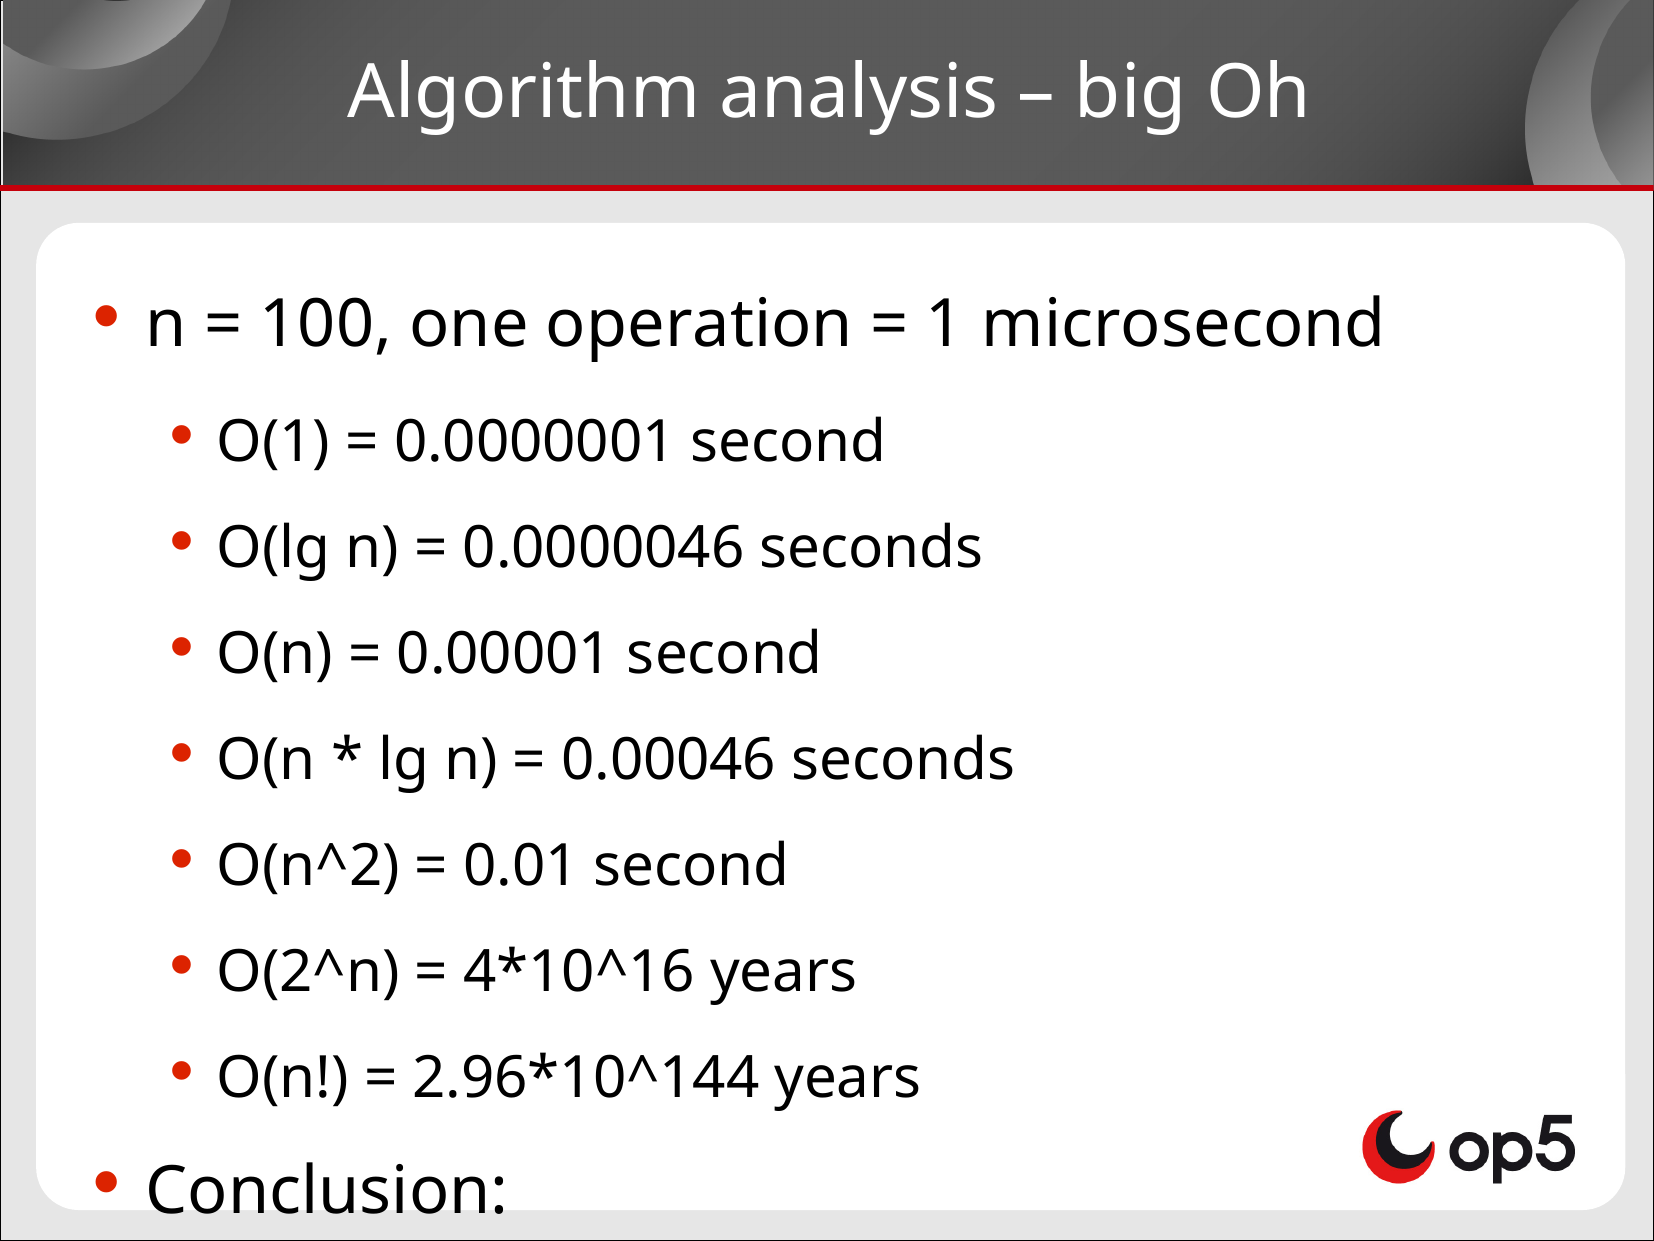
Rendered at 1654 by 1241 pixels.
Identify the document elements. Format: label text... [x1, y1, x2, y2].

picture [1557, 1103, 1587, 1191]
picture [3, 0, 1654, 185]
title Algorithm analysis – big Oh [88, 0, 1571, 175]
list n = 100, one operation = 1 microsecond O(1) = 0.0000001 second O(lg n) = 0.0000046 seconds O(n) = 0.00001 second O(n * lg n) = 0.00046 seconds O(n^2) = 0.01 second O(2^n) = 4*10^16 years O(n!) = 2.96*10^144 years Conclusion: Good algorithms > beefy hardware [75, 271, 1557, 1219]
